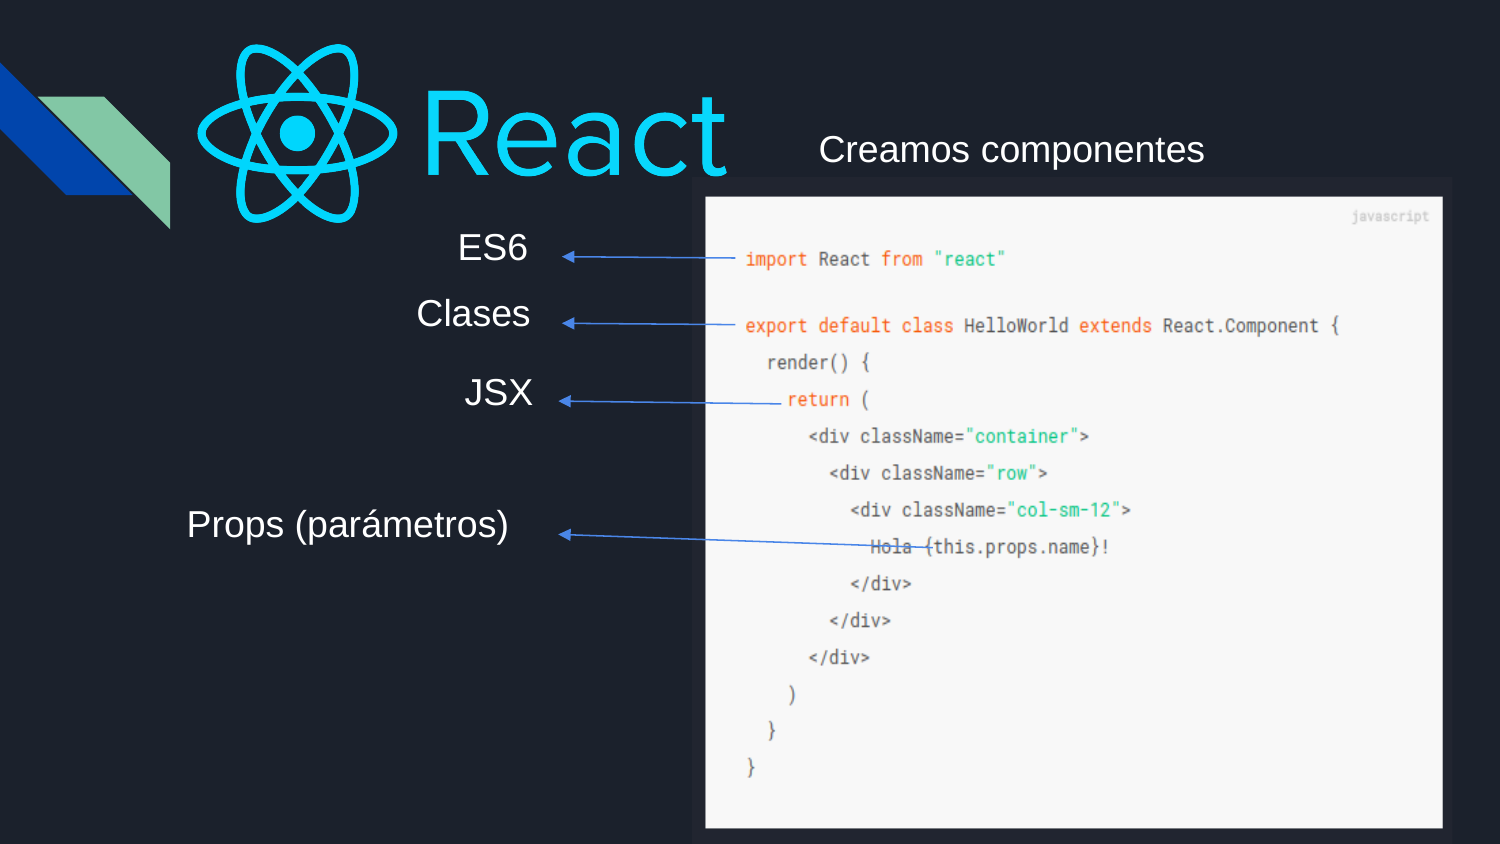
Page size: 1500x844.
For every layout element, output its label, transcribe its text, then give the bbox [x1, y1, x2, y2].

list Creamos componentes [803, 109, 1500, 189]
list Props (parámetros) [171, 485, 559, 584]
picture [197, 44, 1453, 844]
list Clases [401, 274, 562, 373]
list ES6 [442, 223, 562, 306]
list JSX [449, 373, 559, 452]
